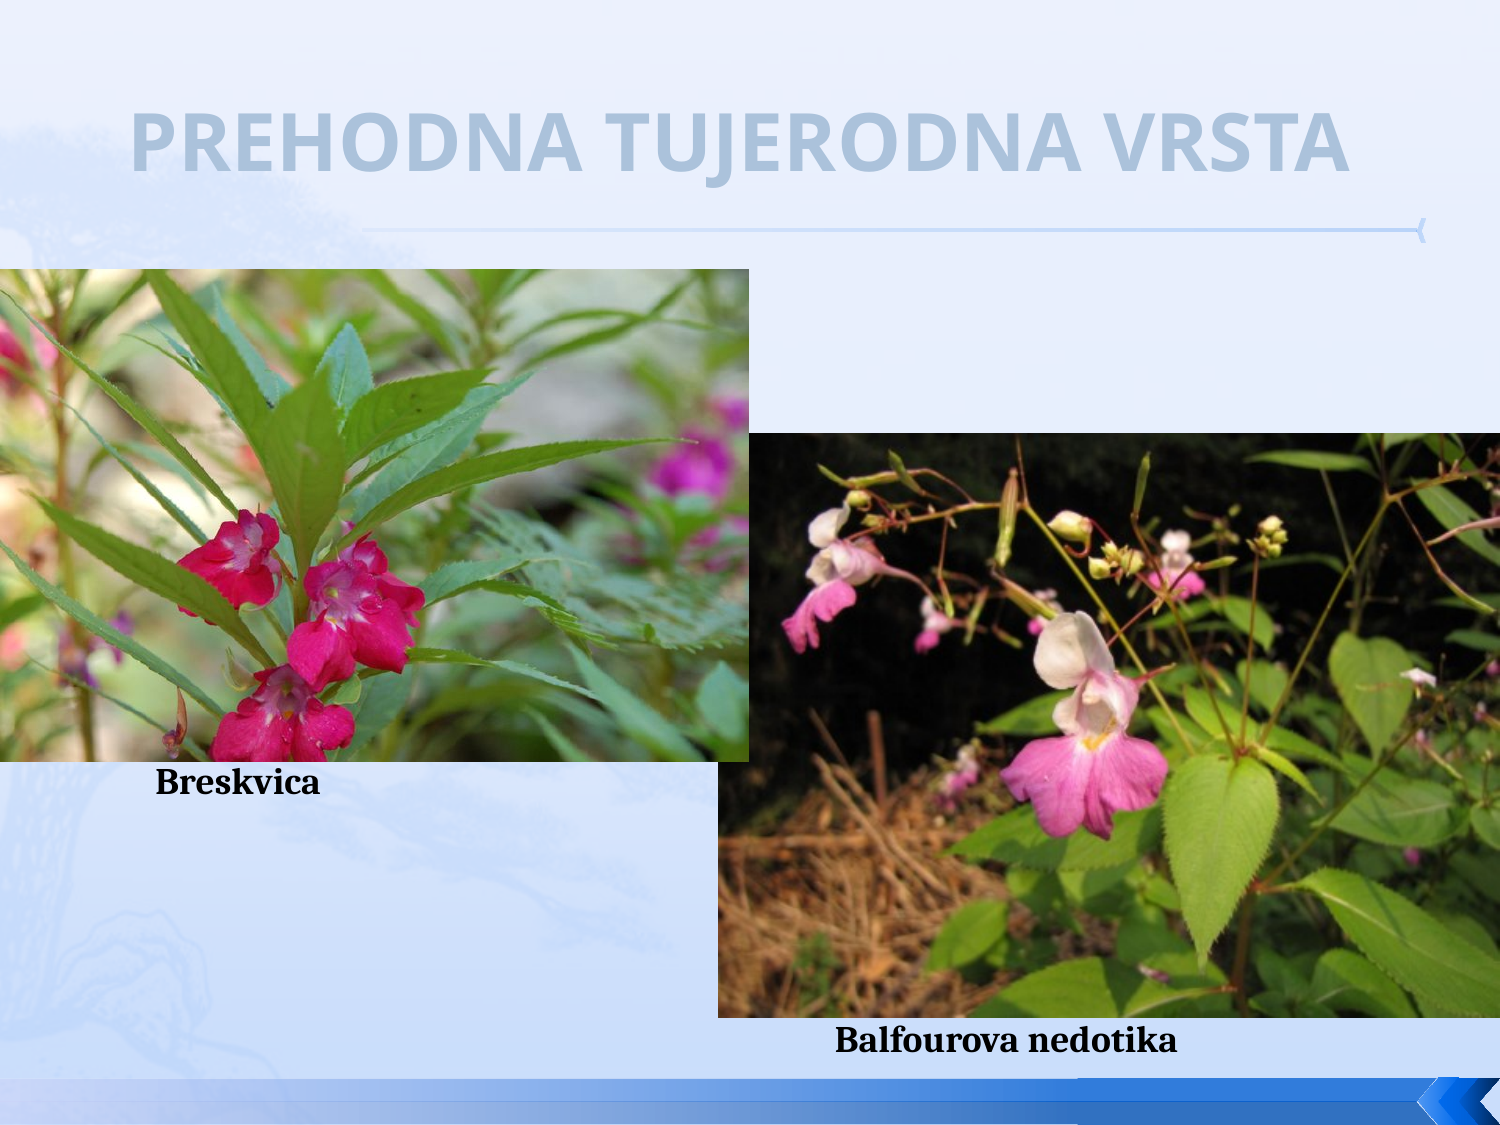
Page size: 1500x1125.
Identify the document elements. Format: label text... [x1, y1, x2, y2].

picture [0, 269, 1500, 1018]
text_box Breskvica [140, 749, 551, 810]
text_box Balfourova nedotika [820, 1007, 1336, 1068]
title PREHODNA TUJERODNA VRSTA [75, 45, 1425, 233]
